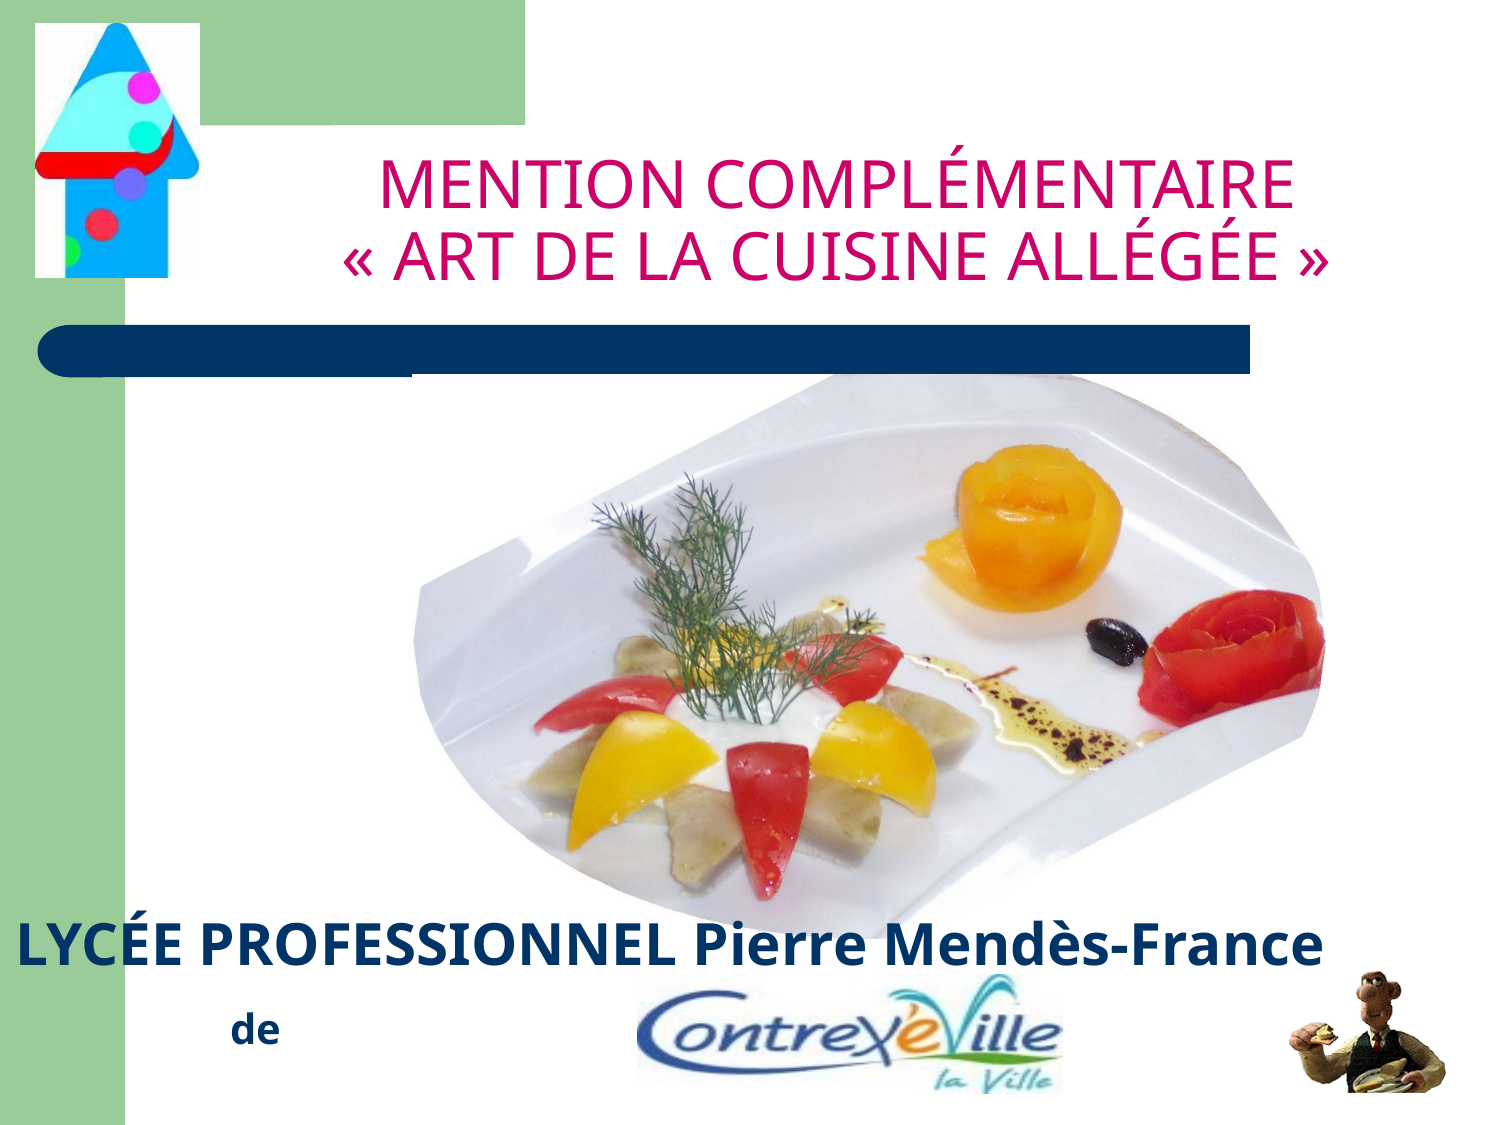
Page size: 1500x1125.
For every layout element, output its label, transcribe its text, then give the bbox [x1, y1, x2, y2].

text_box MENTION COMPLÉMENTAIRE « ART DE LA CUISINE ALLÉGÉE » [199, 129, 1474, 316]
picture [412, 374, 1326, 900]
text_box LYCÉE PROFESSIONNEL Pierre Mendès-France de [0, 900, 1500, 1061]
picture [1287, 962, 1449, 1095]
picture [637, 974, 1063, 1094]
picture [84, 208, 119, 242]
picture [35, 23, 200, 278]
